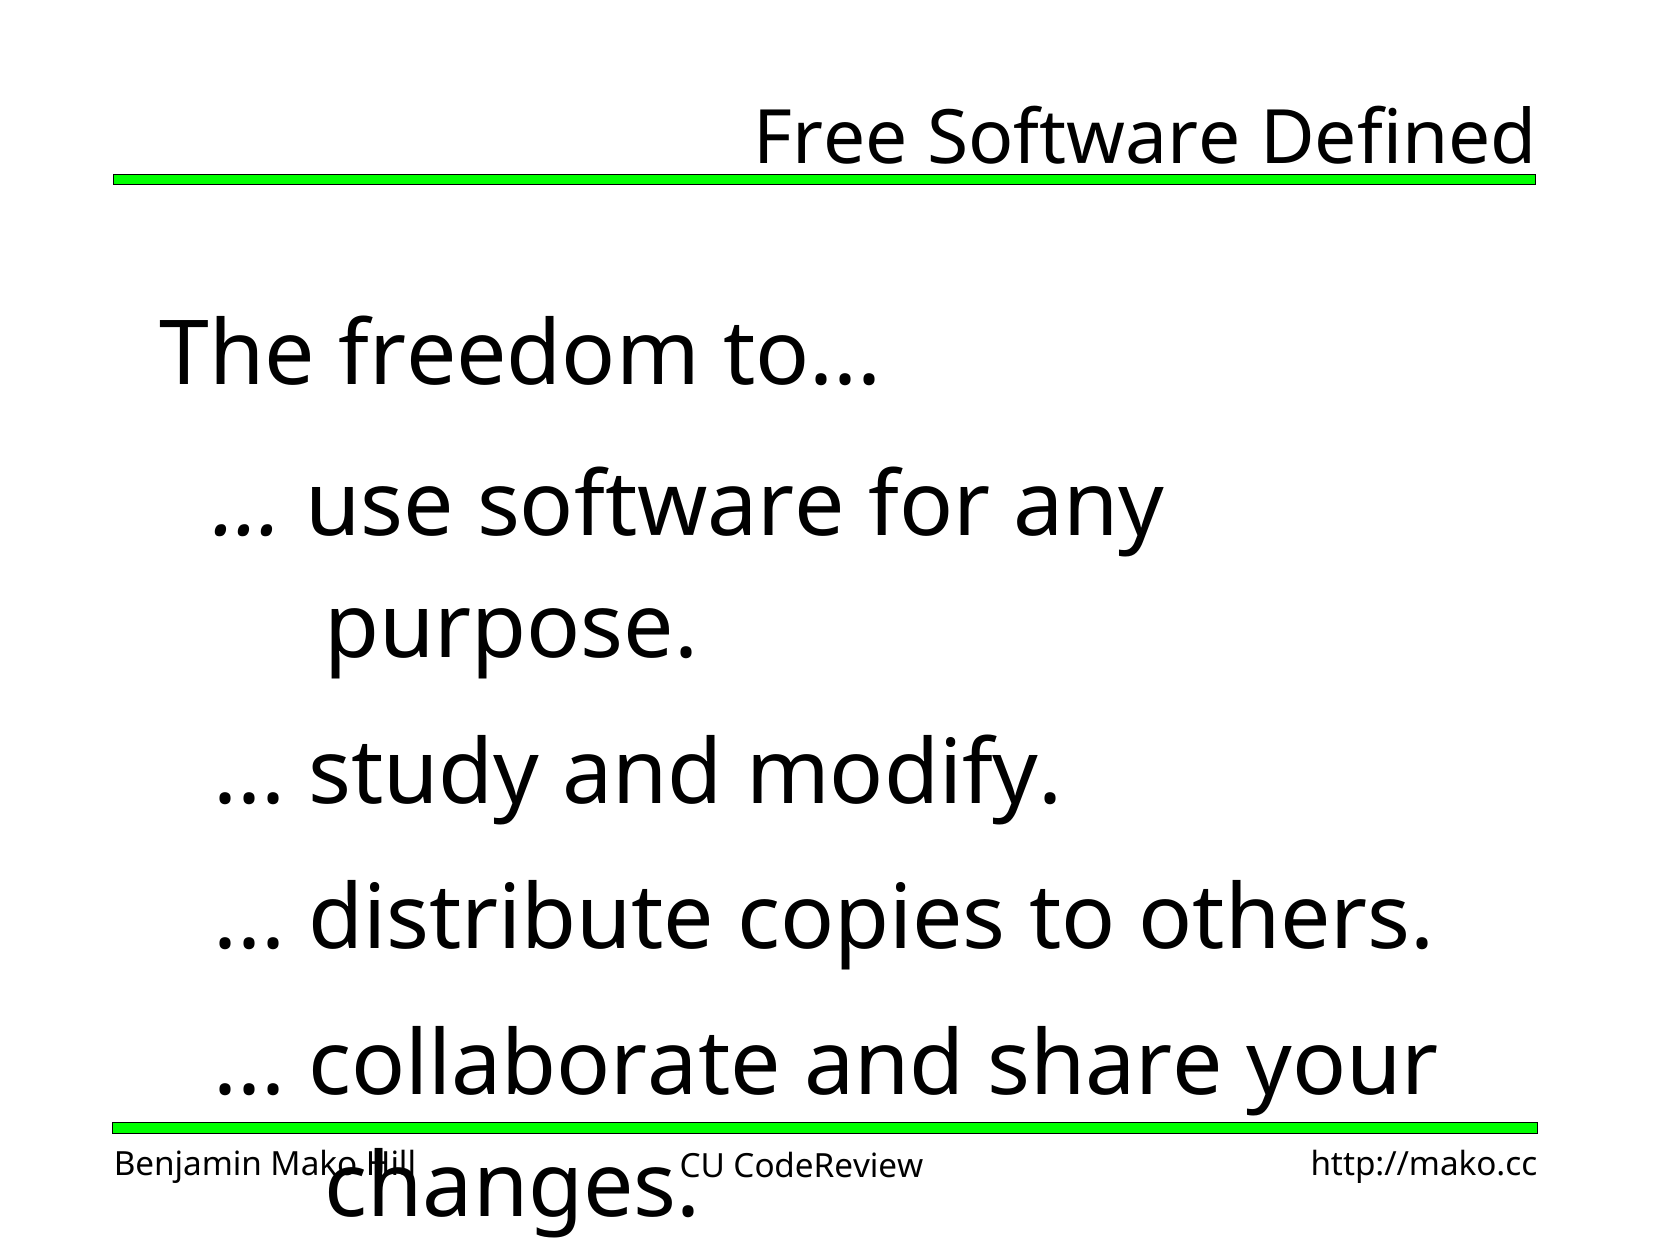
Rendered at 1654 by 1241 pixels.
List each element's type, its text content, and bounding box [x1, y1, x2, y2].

list The freedom to... ... use software for any purpose. ... study and modify. ... distribute copies to others. ... collaborate and share your changes. [141, 288, 1538, 1126]
title Free Software Defined [125, 70, 1538, 198]
